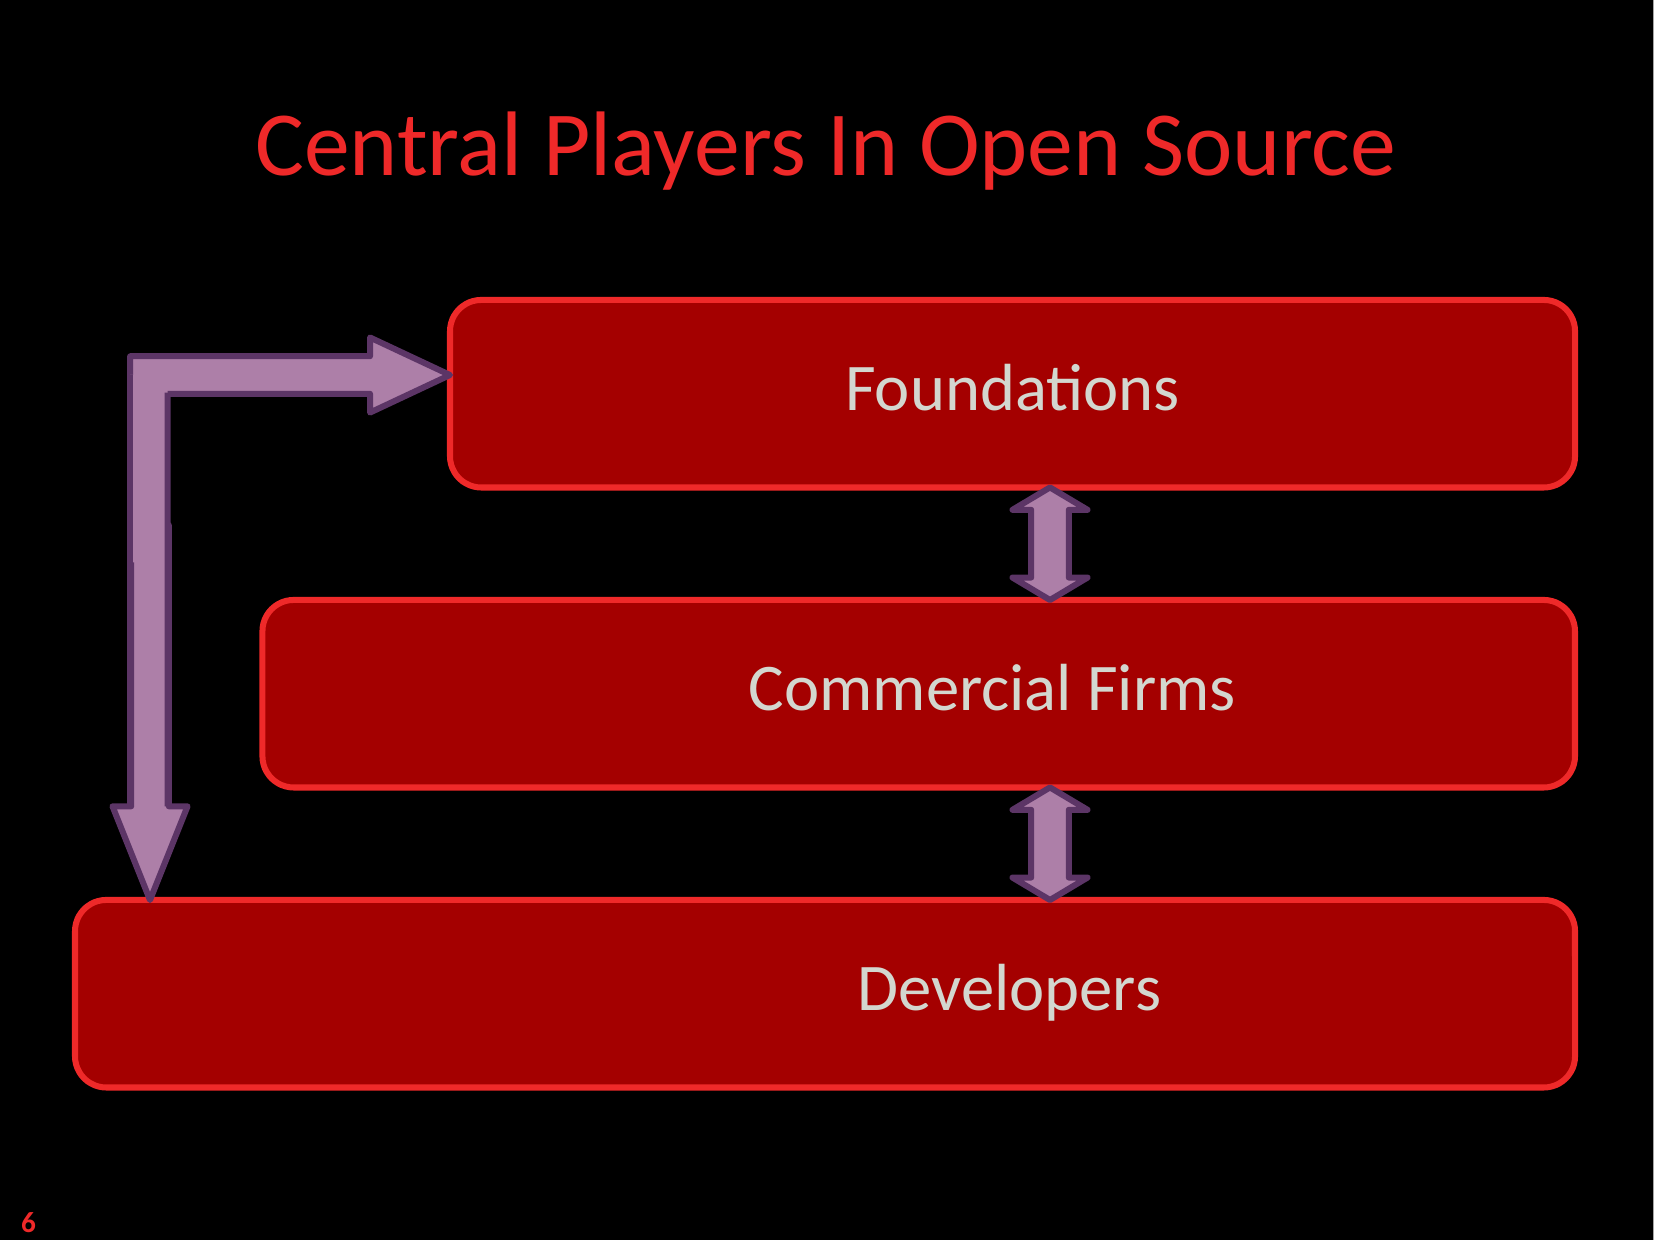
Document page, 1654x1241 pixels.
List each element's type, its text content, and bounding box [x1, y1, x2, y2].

text_box [1012, 487, 1088, 601]
text_box Developers [75, 899, 1576, 1088]
text_box [1012, 787, 1088, 901]
text_box Commercial Firms [262, 599, 1576, 788]
text_box Foundations [450, 299, 1576, 488]
title Central Players In Open Source [82, 56, 1571, 250]
text_box [112, 337, 451, 901]
